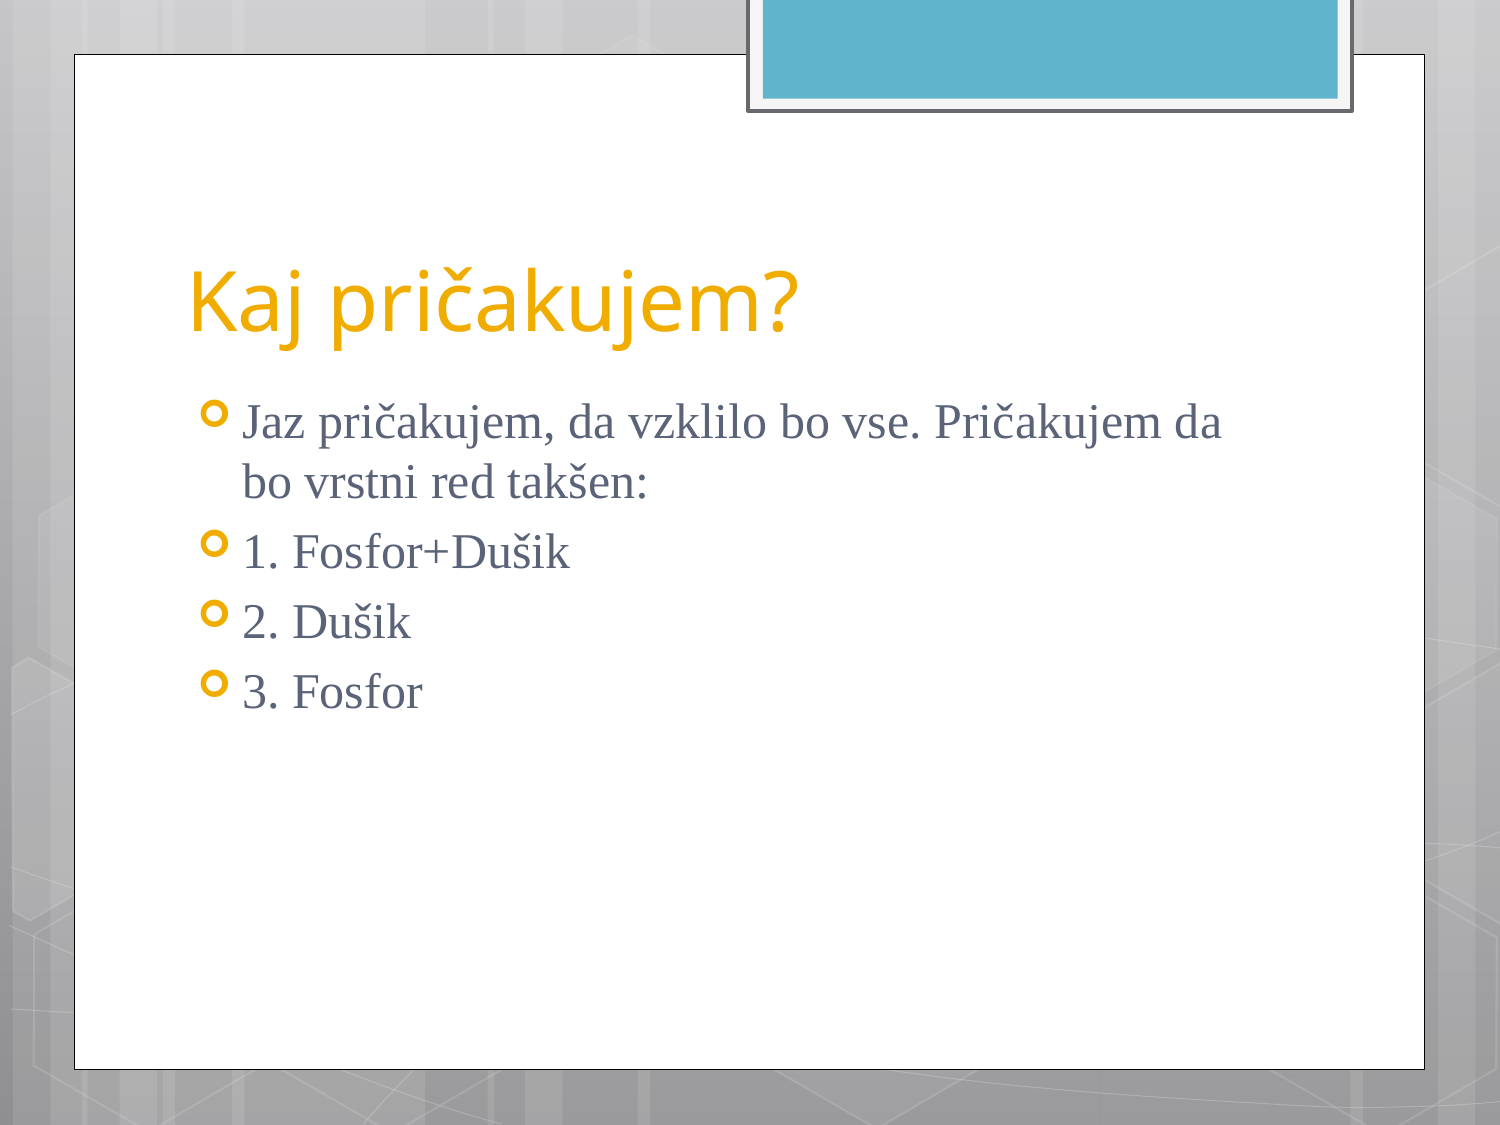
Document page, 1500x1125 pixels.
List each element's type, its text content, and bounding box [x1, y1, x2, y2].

title Kaj pričakujem? [171, 168, 1324, 356]
list Jaz pričakujem, da vzklilo bo vse. Pričakujem da bo vrstni red takšen: 1. Fosfor+Dušik 2. Dušik 3. Fosfor [171, 381, 1283, 957]
